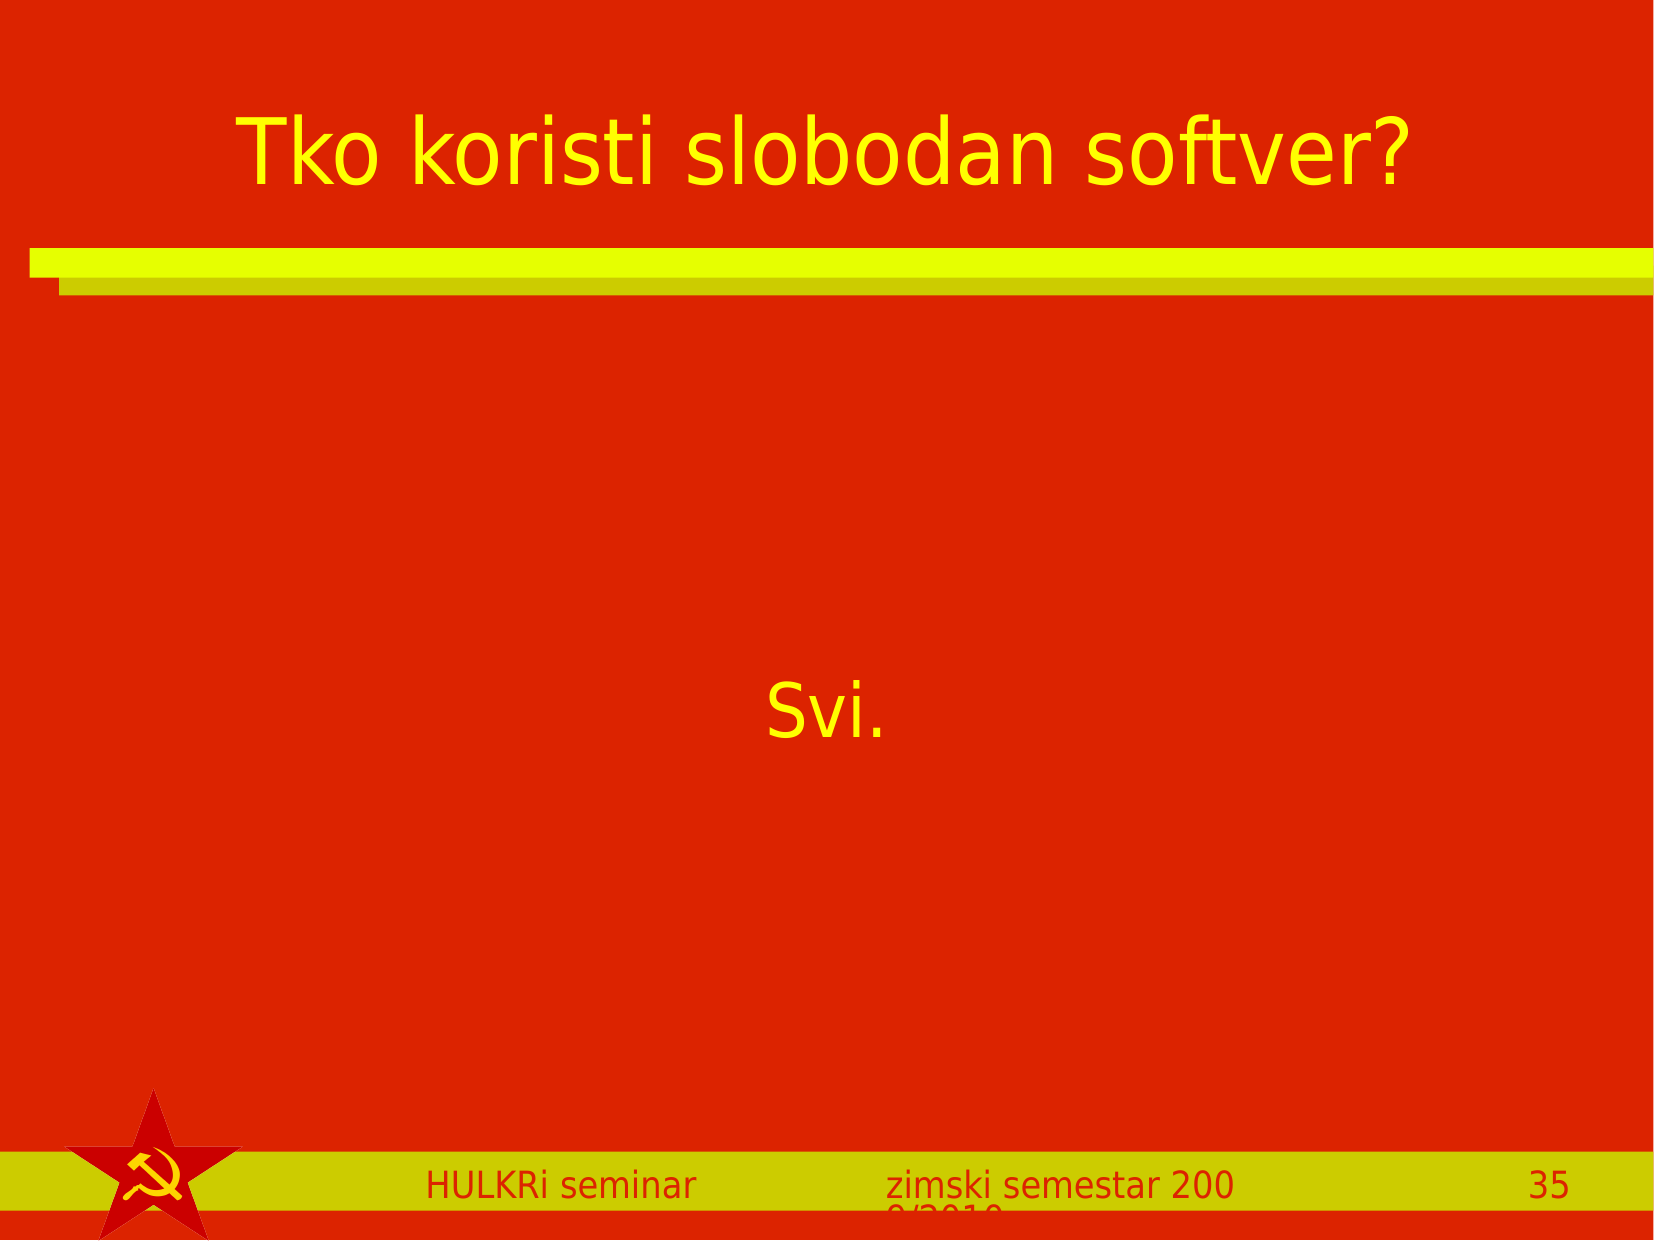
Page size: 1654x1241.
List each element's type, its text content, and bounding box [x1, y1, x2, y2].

picture [64, 1088, 243, 1241]
title Tko koristi slobodan softver? [82, 49, 1571, 257]
subtitle Svi. [82, 309, 1571, 1114]
